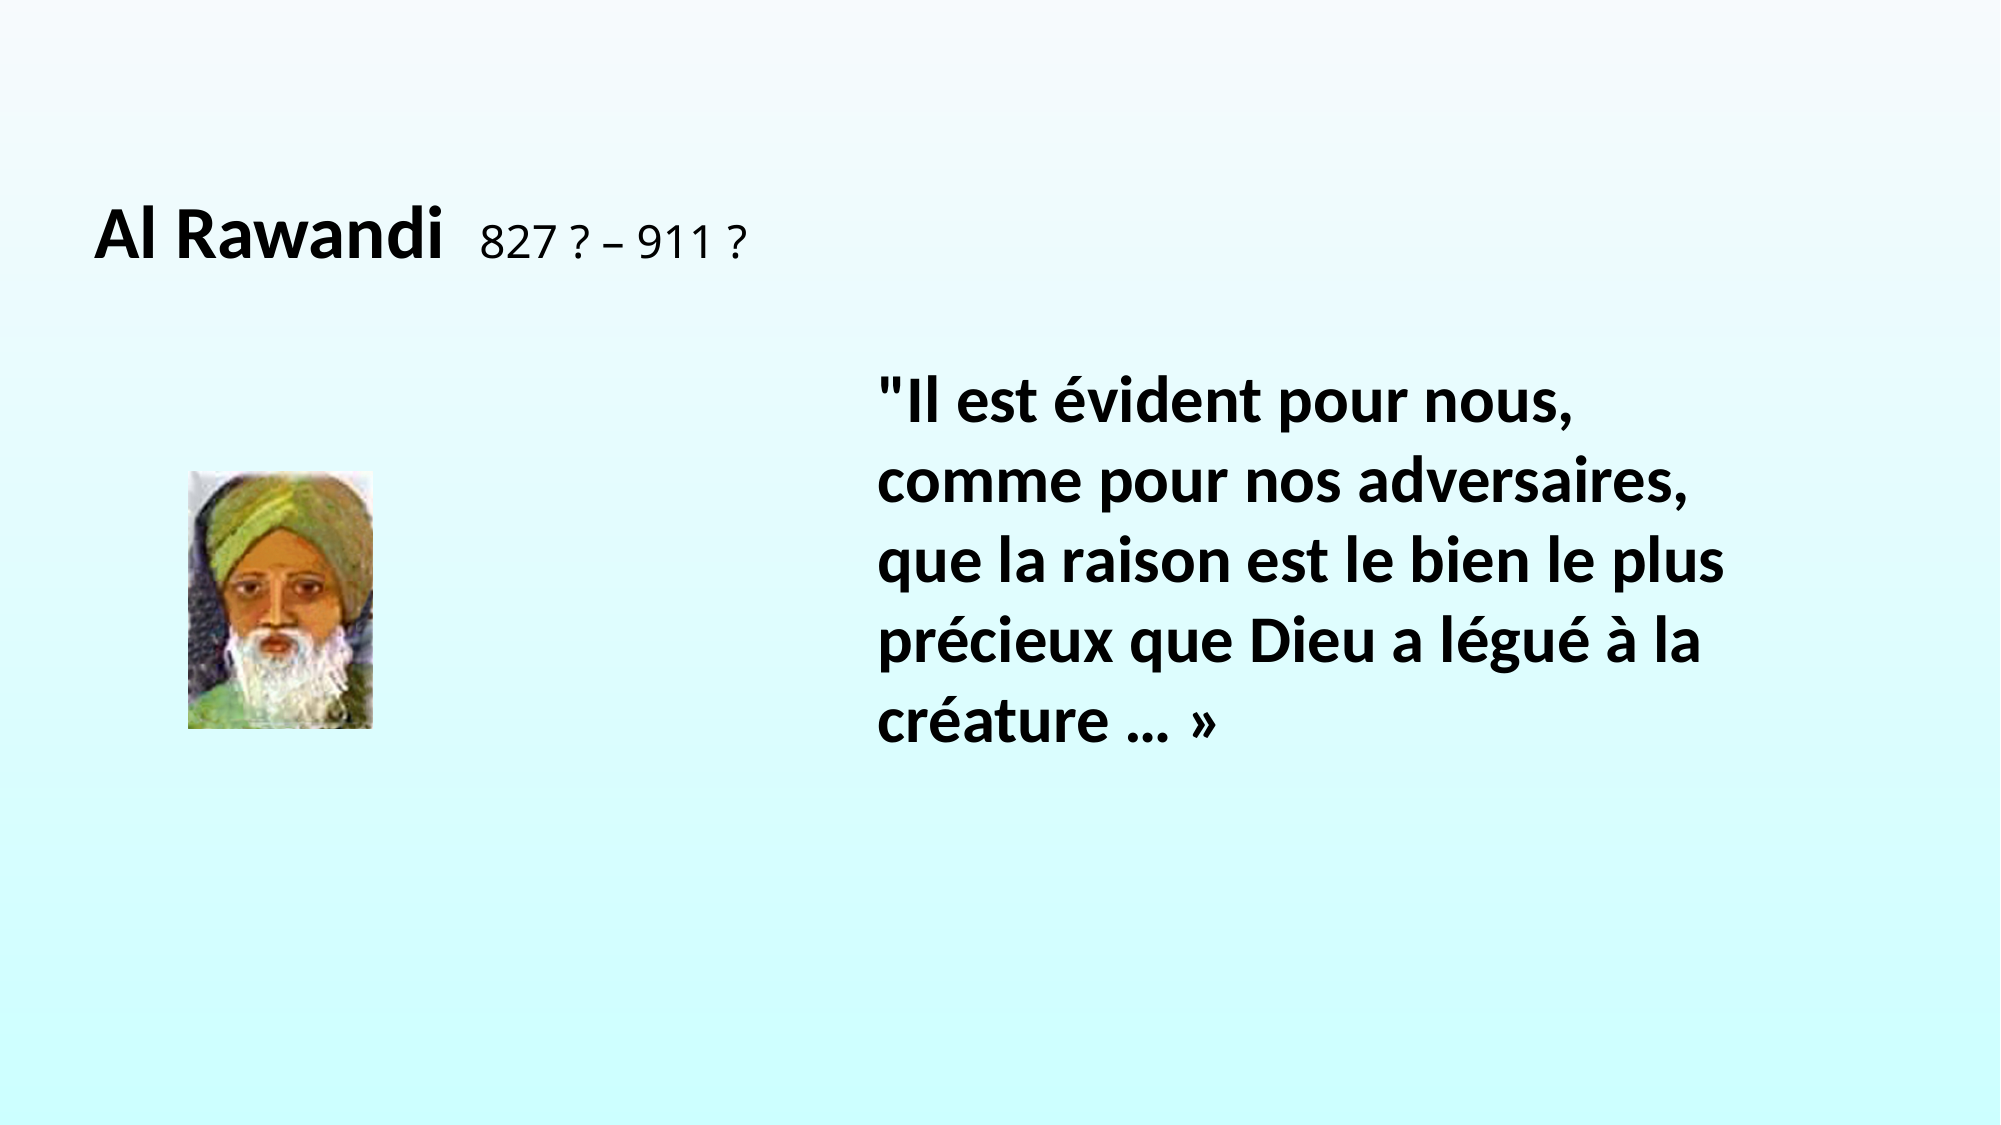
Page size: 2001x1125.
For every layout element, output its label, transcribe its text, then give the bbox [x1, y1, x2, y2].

title Al Rawandi 827 ? – 911 ? [79, 75, 863, 338]
picture [188, 471, 373, 729]
text_box "Il est évident pour nous, comme pour nos adversaires, que la raison est le bien le plus précieux que Dieu a légué à la créature … » [863, 348, 1863, 763]
